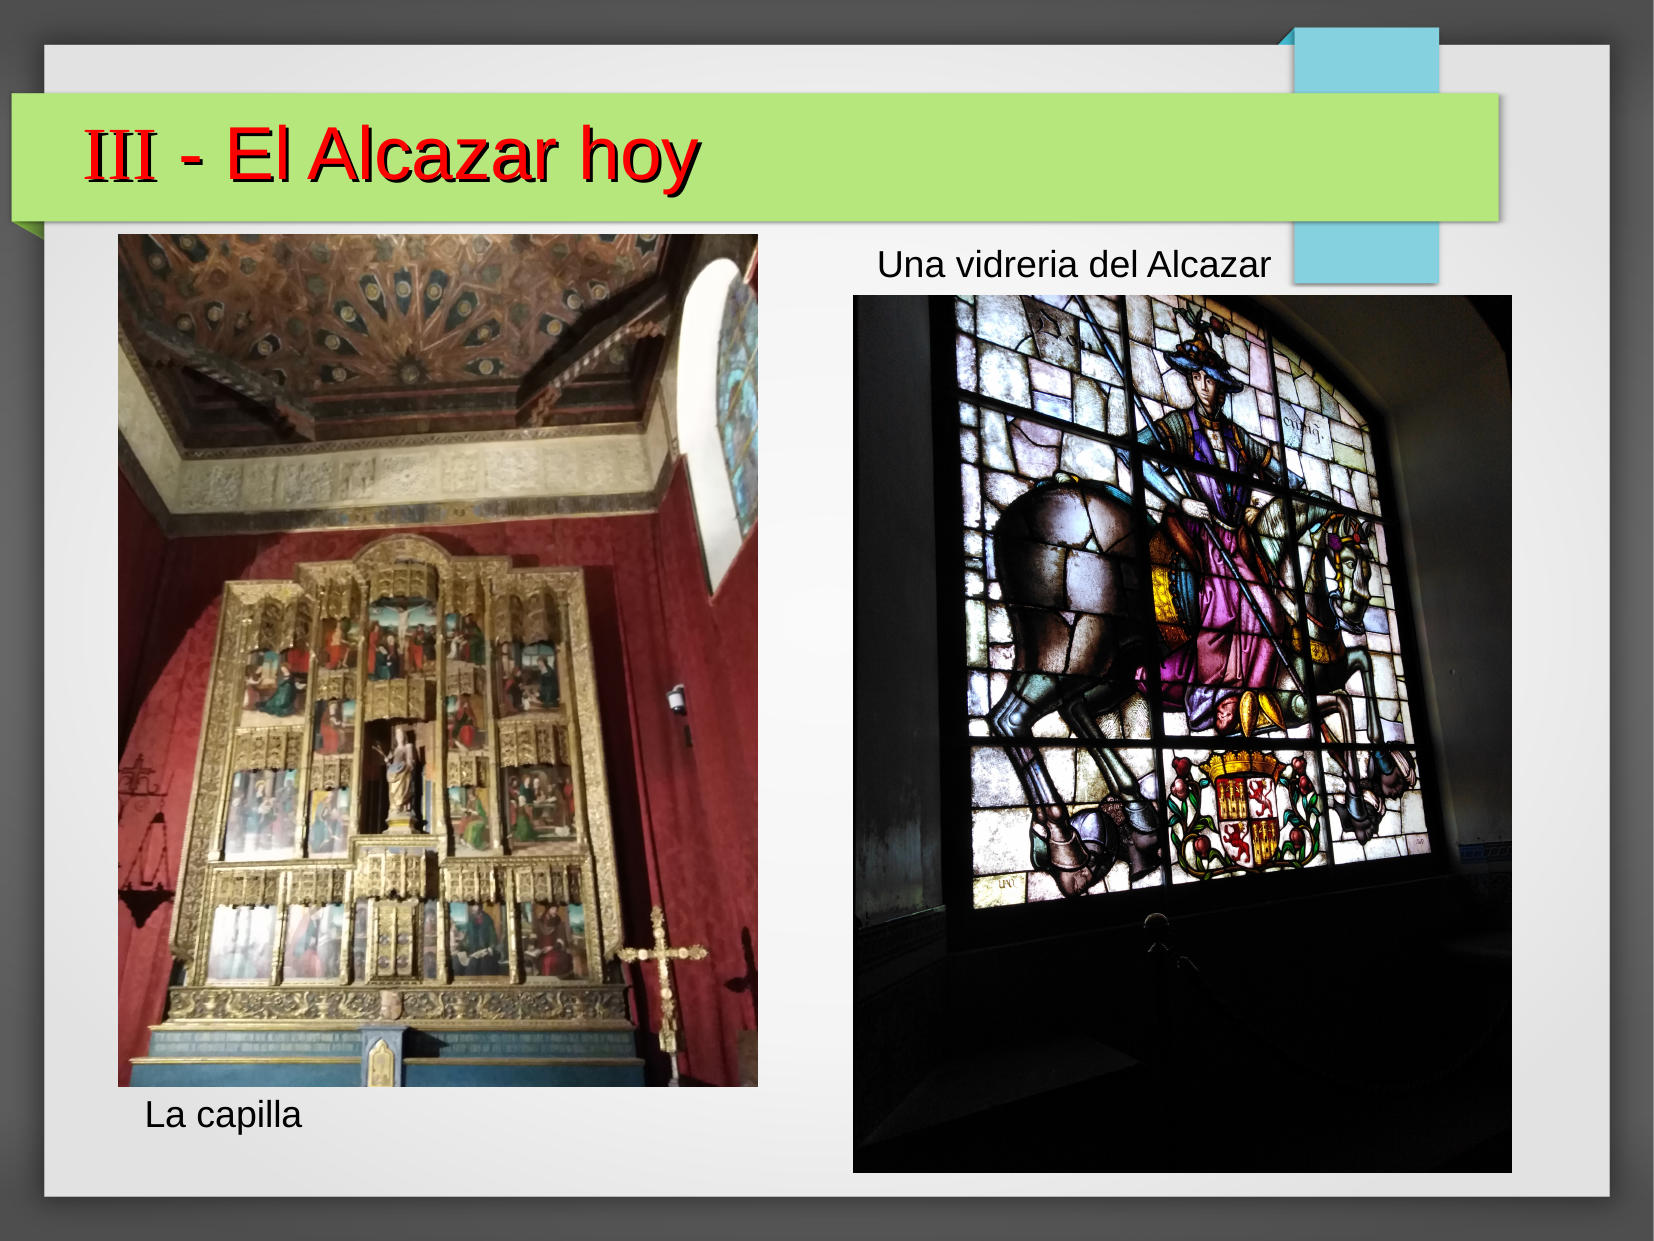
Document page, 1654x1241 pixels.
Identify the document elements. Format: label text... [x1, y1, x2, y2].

title III - El Alcazar hoy [82, 94, 1264, 213]
text_box Una vidreria del Alcazar [862, 236, 1323, 294]
text_box La capilla [129, 1086, 674, 1144]
picture [0, 0, 1654, 1241]
